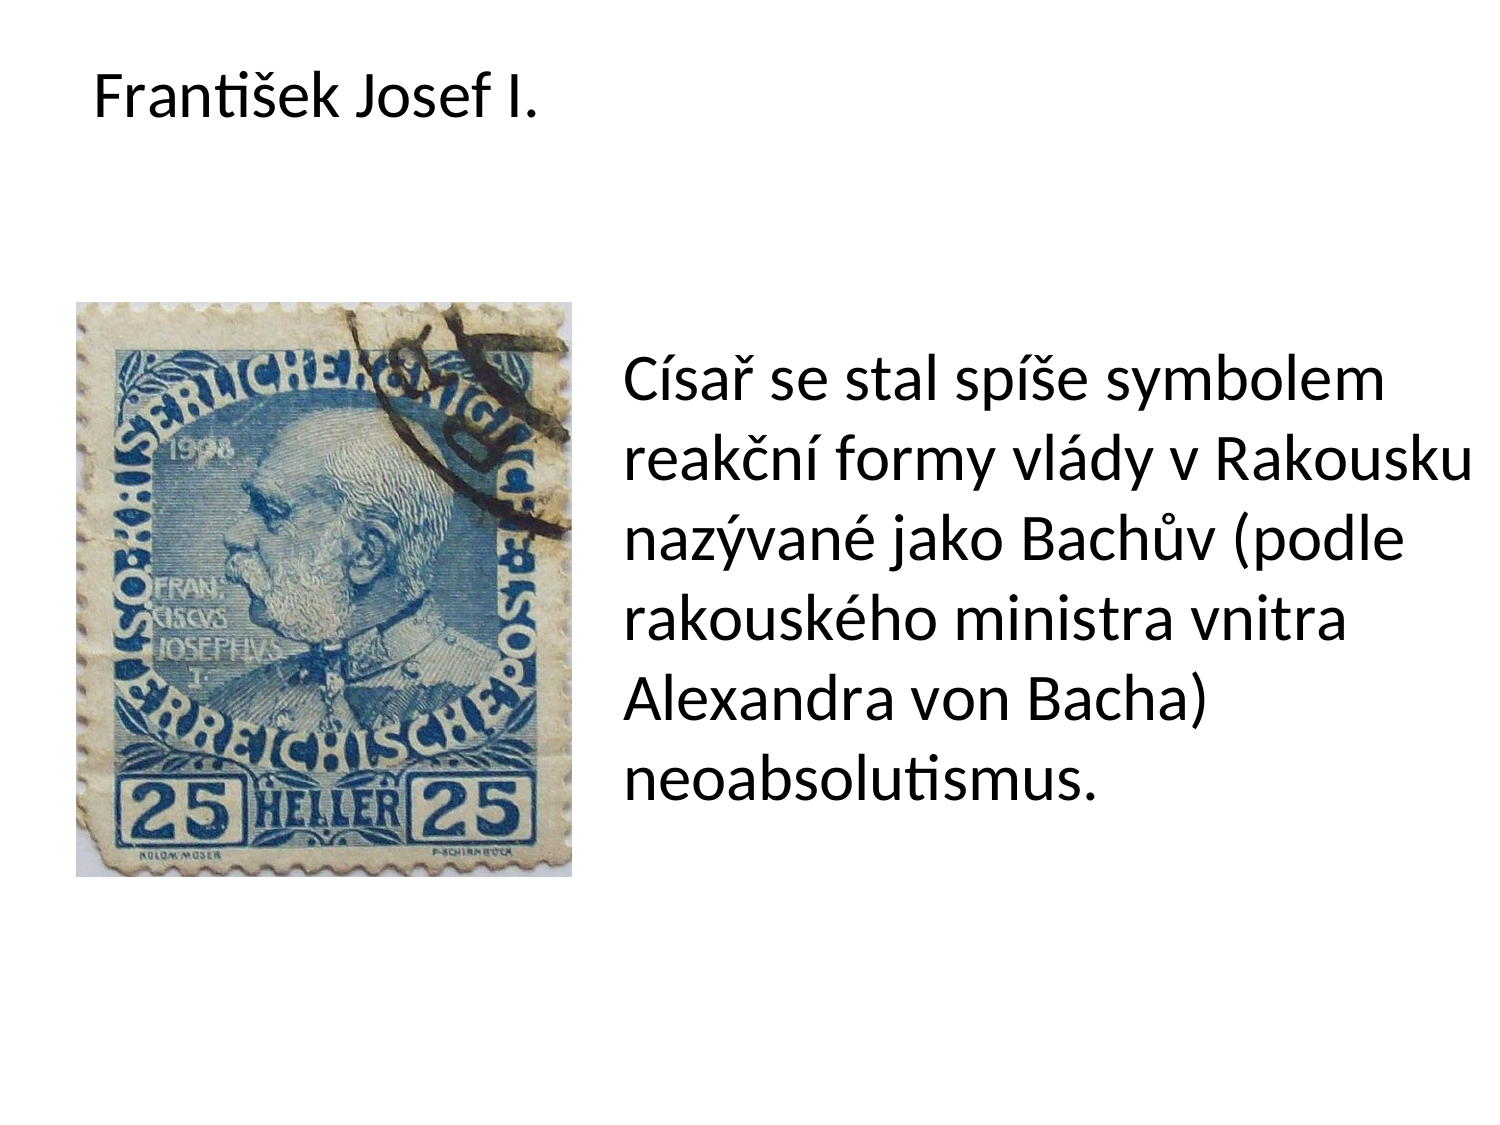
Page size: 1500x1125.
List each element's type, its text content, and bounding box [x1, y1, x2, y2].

picture [76, 302, 572, 877]
text_box Císař se stal spíše symbolem reakční formy vlády v Rakousku nazývané jako Bachův (podle rakouského ministra vnitra Alexandra von Bacha) neoabsolutismus. [608, 326, 1500, 822]
text_box František Josef I. [78, 42, 556, 139]
